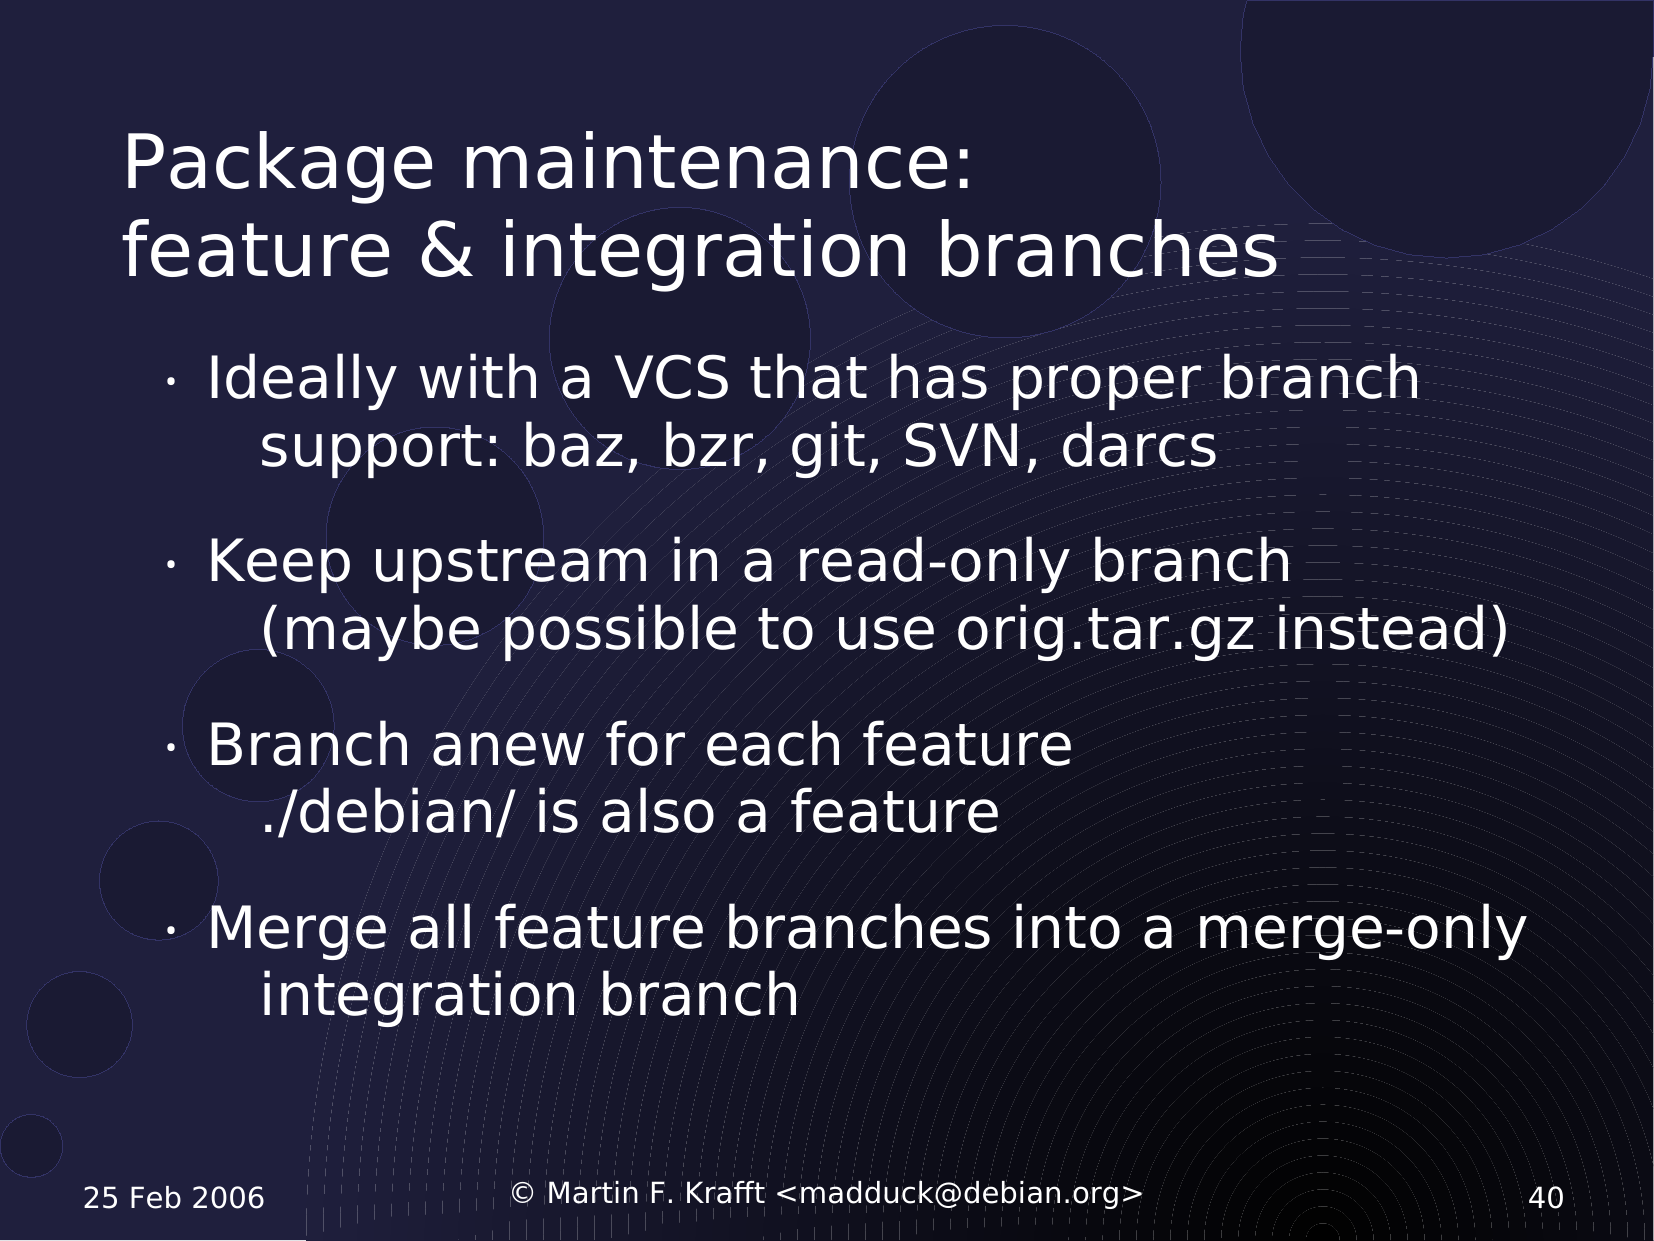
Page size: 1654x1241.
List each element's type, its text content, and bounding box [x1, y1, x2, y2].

list Ideally with a VCS that has proper branch support: baz, bzr, git, SVN, darcs Keep upstream in a read-only branch (maybe possible to use orig.tar.gz instead) Branch anew for each feature ./debian/ is also a feature Merge all feature branches into a merge-only integration branch [118, 344, 1534, 1127]
title Package maintenance: feature & integration branches [121, 102, 1534, 311]
